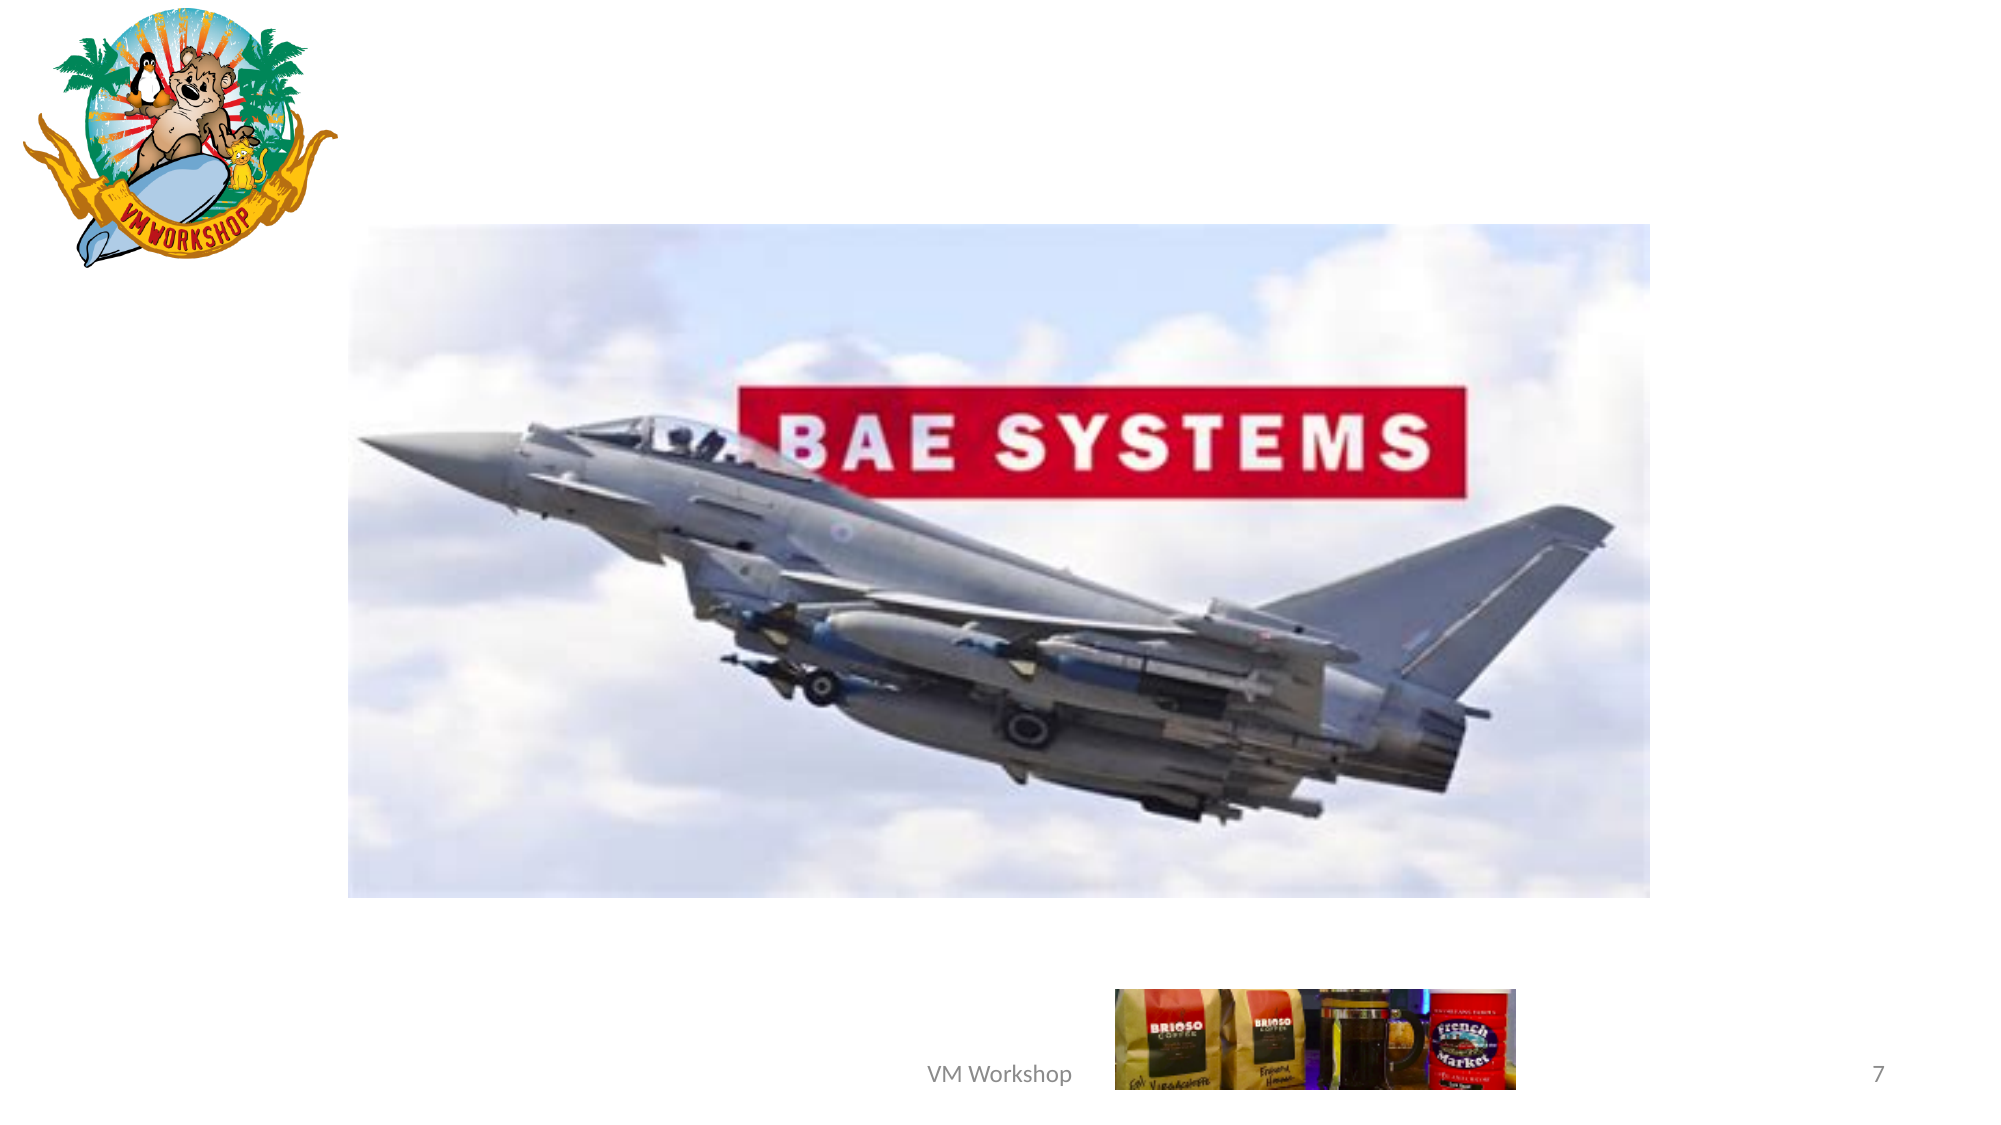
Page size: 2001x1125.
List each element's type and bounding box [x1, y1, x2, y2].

picture [23, 8, 338, 269]
picture [1115, 989, 1516, 1090]
picture [348, 224, 1651, 898]
